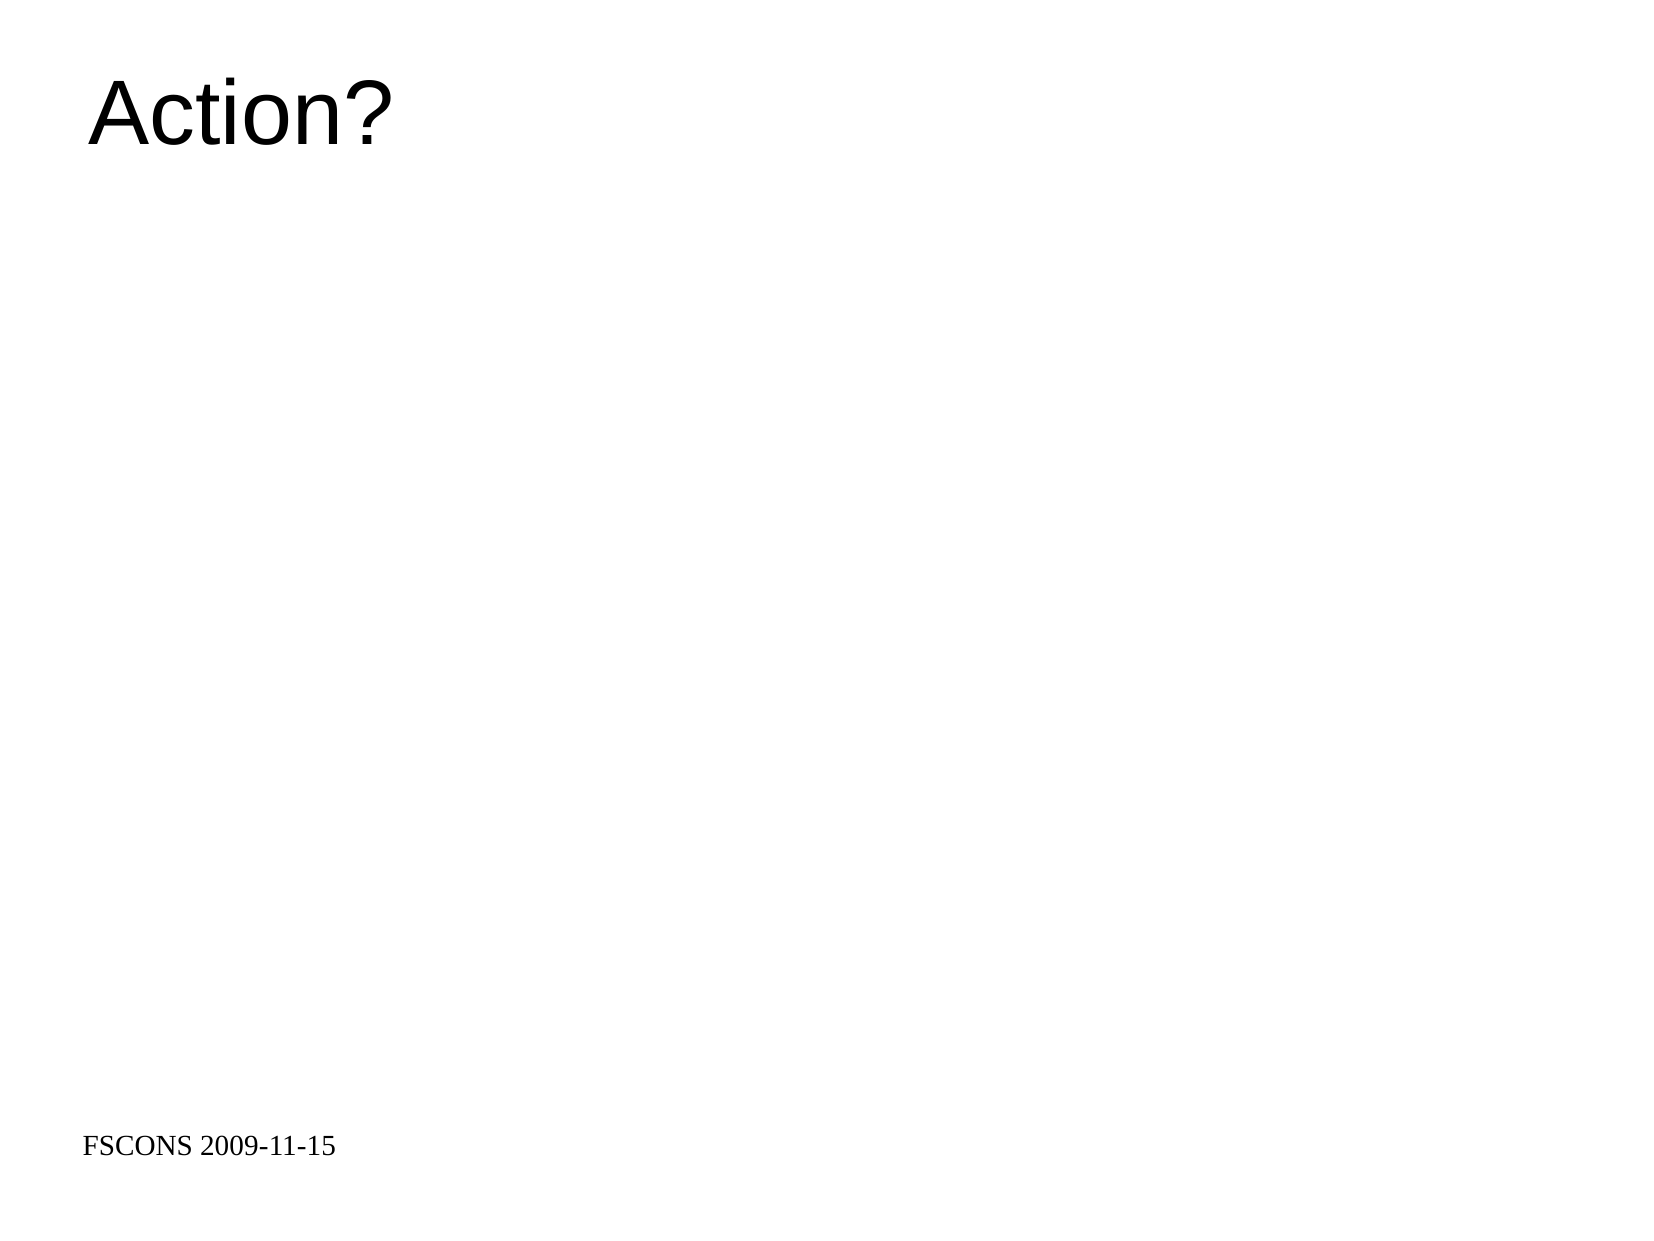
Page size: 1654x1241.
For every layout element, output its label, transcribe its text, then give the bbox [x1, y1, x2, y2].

title Action? [88, 56, 1388, 171]
